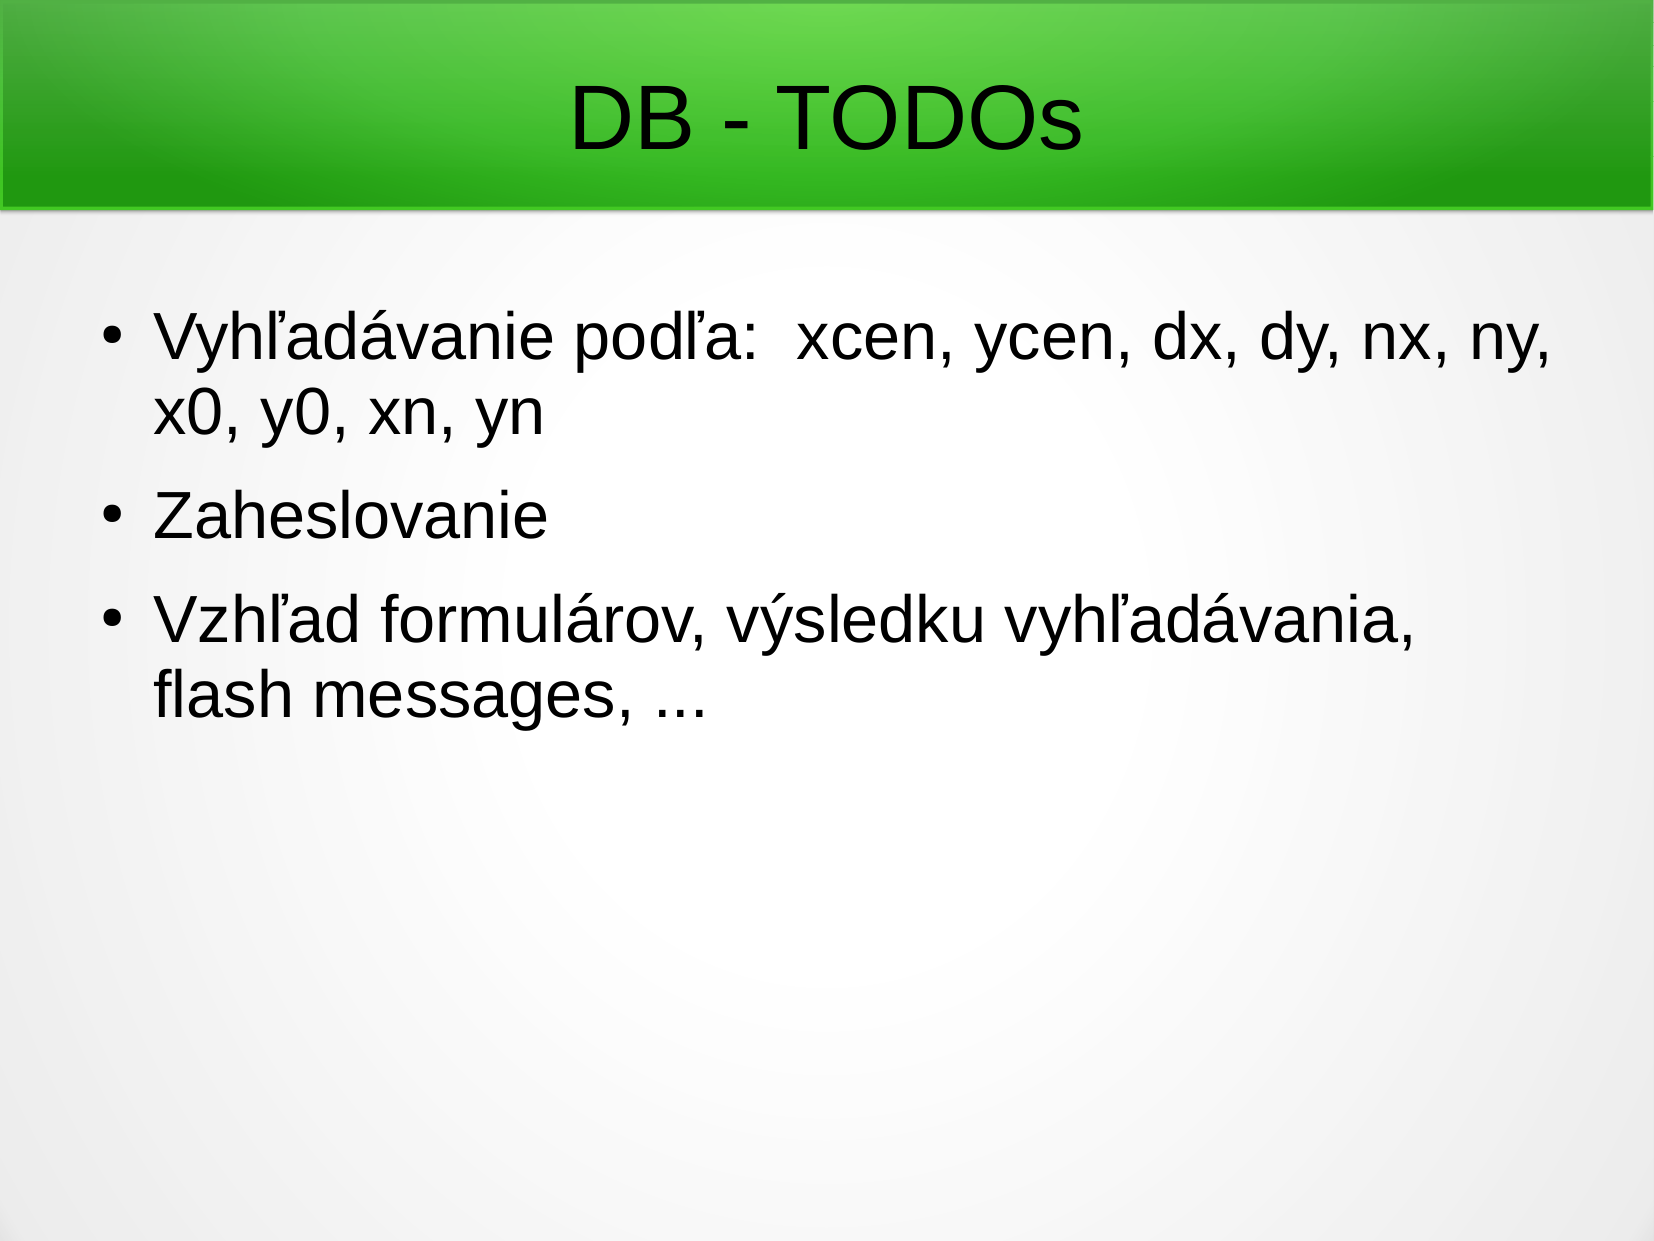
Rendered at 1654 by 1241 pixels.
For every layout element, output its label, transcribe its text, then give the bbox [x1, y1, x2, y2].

list Vyhľadávanie podľa: xcen, ycen, dx, dy, nx, ny, x0, y0, xn, yn Zaheslovanie Vzhľad formulárov, výsledku vyhľadávania, flash messages, ... [82, 299, 1571, 1019]
title DB - TODOs [82, 47, 1571, 189]
